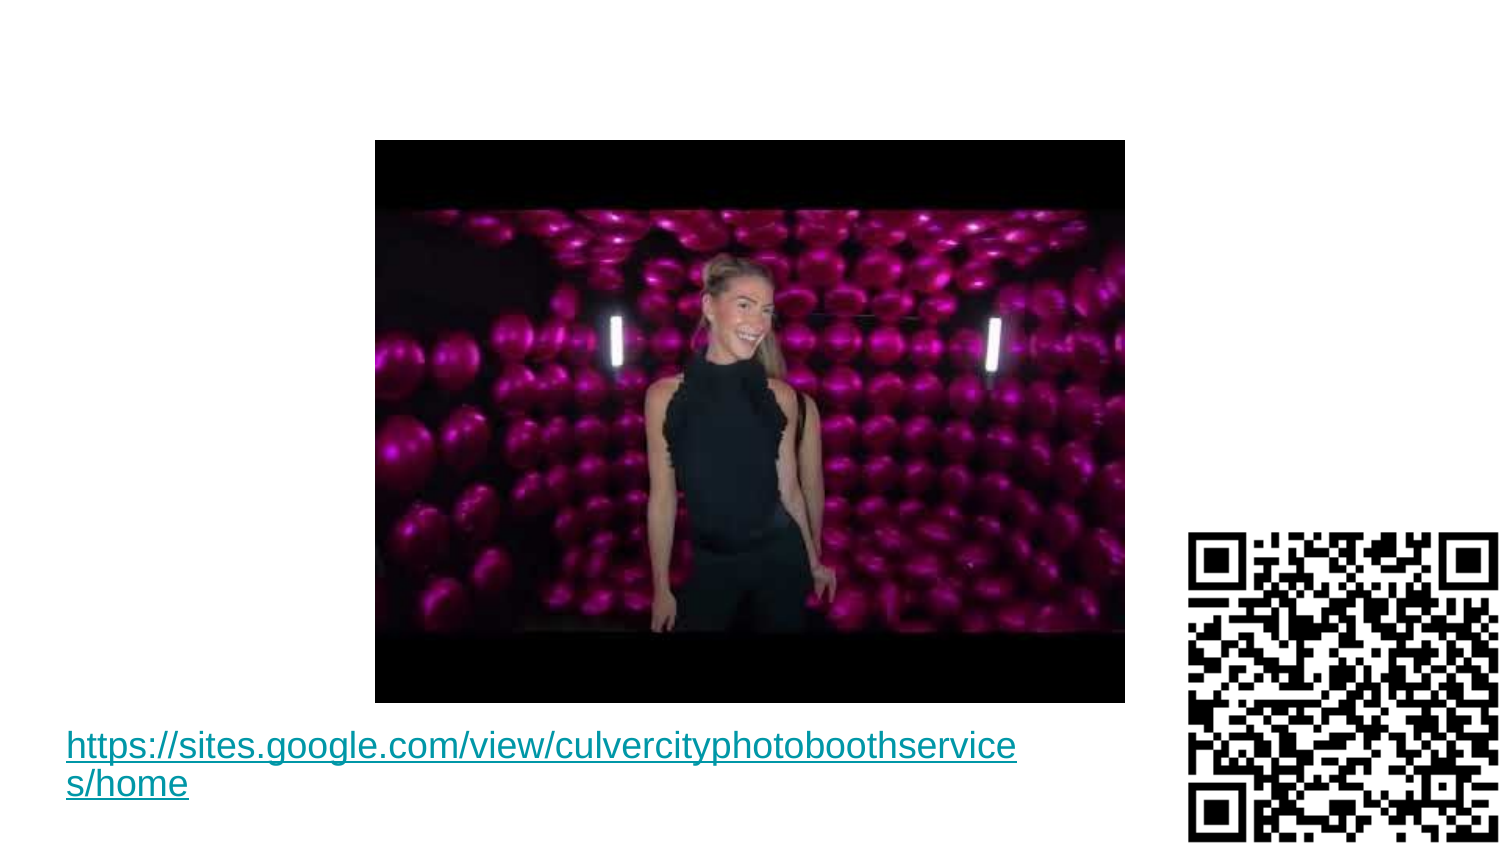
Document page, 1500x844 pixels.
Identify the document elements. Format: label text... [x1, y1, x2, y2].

list https://sites.google.com/view/culvercityphotoboothservices/home [51, 694, 1036, 794]
picture [1187, 531, 1500, 844]
picture [375, 140, 1125, 704]
